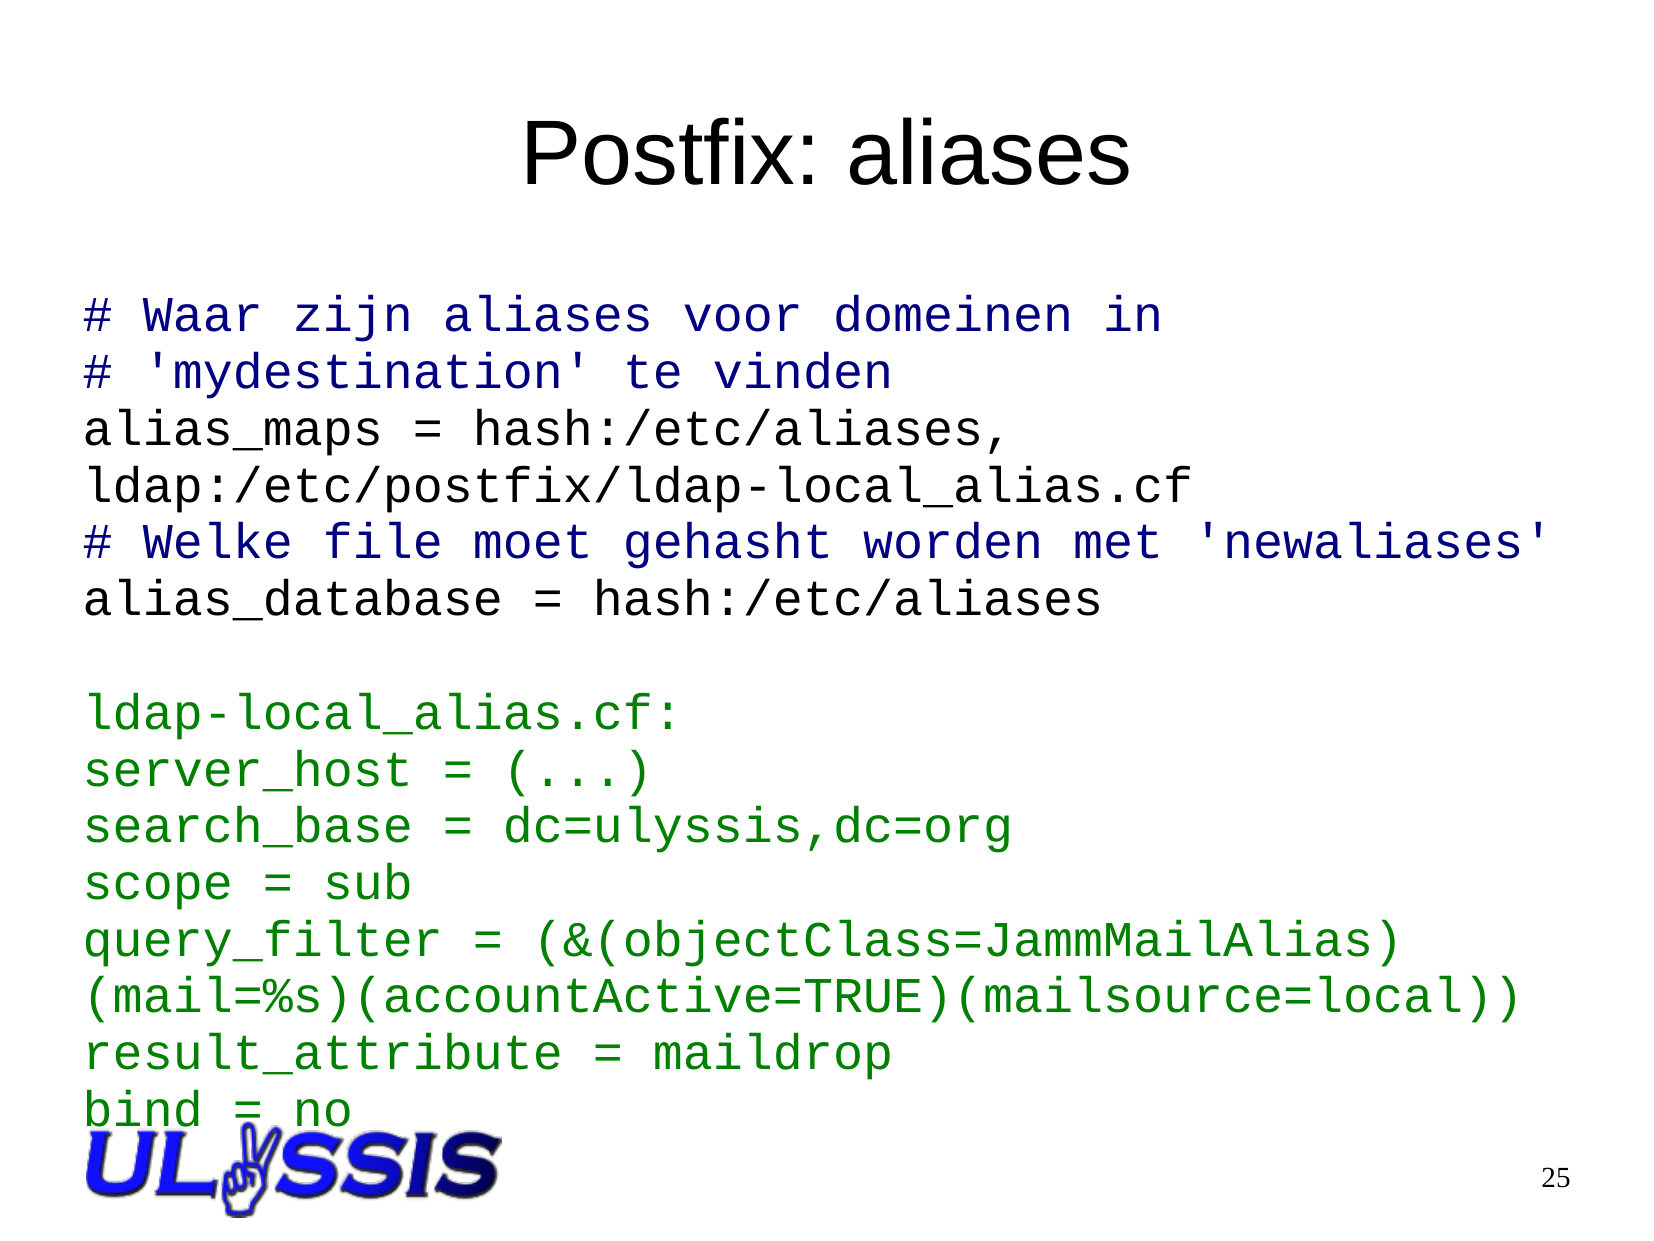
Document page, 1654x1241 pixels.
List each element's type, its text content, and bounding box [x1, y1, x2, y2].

title Postfix: aliases [82, 56, 1571, 250]
picture [86, 1151, 502, 1218]
list # Waar zijn aliases voor domeinen in # 'mydestination' te vinden alias_maps = hash:/etc/aliases, ldap:/etc/postfix/ldap-local_alias.cf # Welke file moet gehasht worden met 'newaliases' alias_database = hash:/etc/aliases ldap-local_alias.cf: server_host = (...) search_base = dc=ulyssis,dc=org scope = sub query_filter = (&(objectClass=JammMailAlias)(mail=%s)(accountActive=TRUE)(mailsource=local)) result_attribute = maildrop bind = no [82, 290, 1571, 1151]
